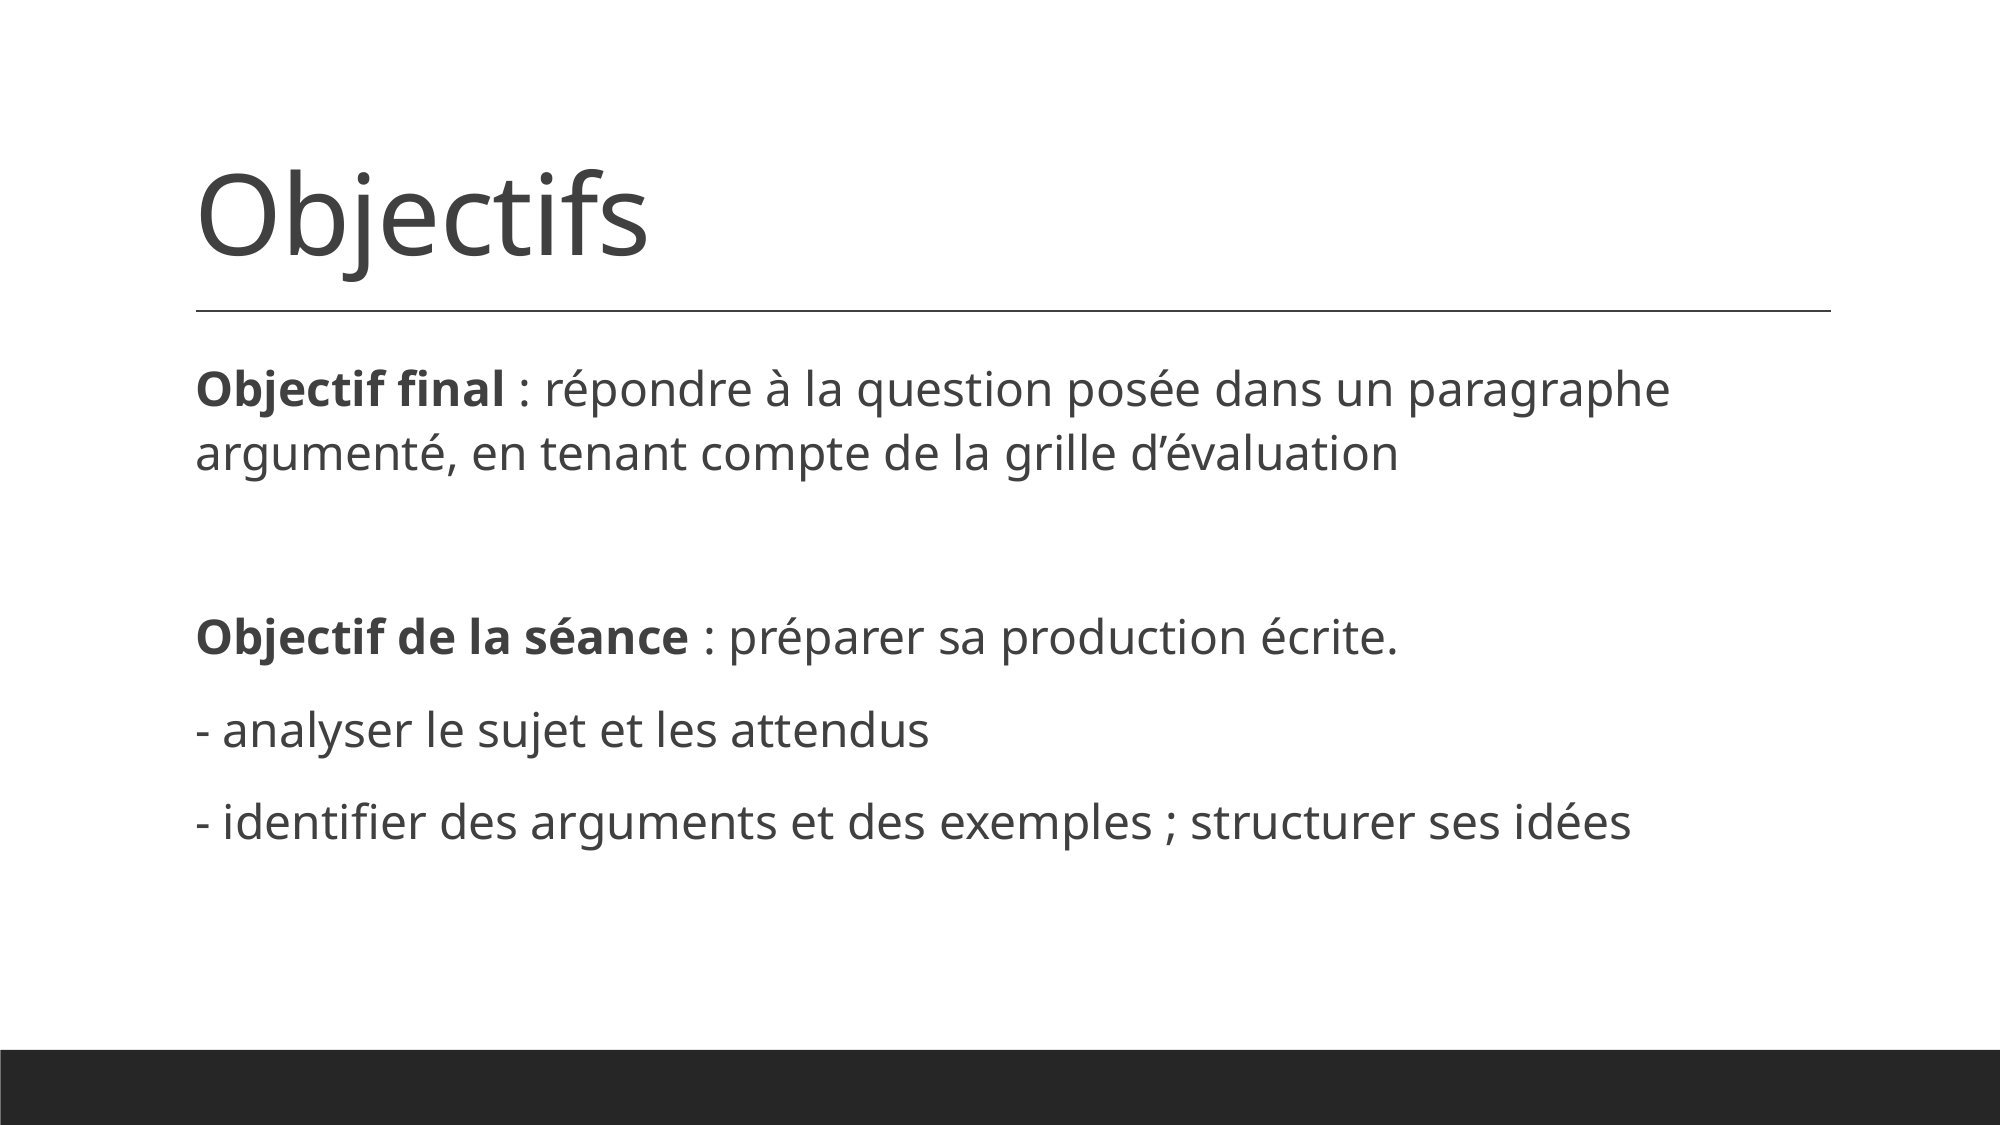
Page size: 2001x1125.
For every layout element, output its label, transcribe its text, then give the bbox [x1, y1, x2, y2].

text_box Objectif final : répondre à la question posée dans un paragraphe argumenté, en tenant compte de la grille d’évaluation Objectif de la séance : préparer sa production écrite. - analyser le sujet et les attendus - identifier des arguments et des exemples ; structurer ses idées [179, 345, 1830, 963]
text_box Objectifs [179, 46, 1830, 285]
